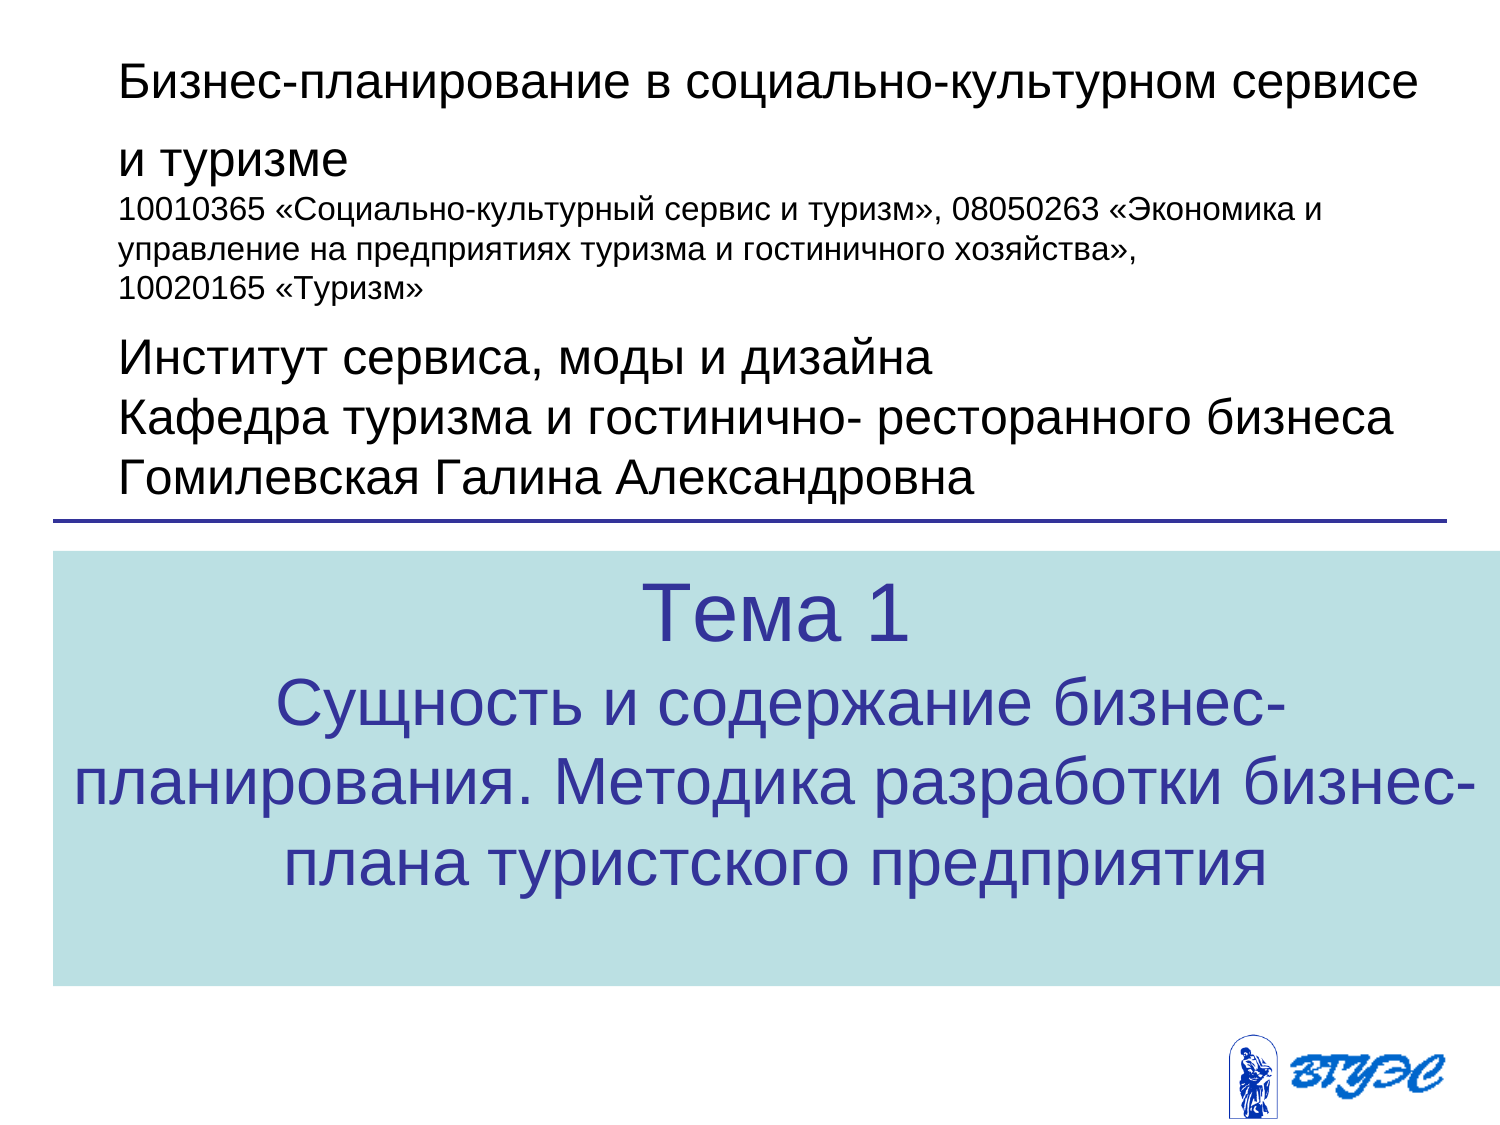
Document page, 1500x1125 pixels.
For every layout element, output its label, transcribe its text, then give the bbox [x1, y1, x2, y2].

picture [1228, 1034, 1278, 1119]
picture [1289, 1053, 1447, 1101]
text_box Тема 1 Сущность и содержание бизнес-планирования. Методика разработки бизнес-плана туристского предприятия [53, 550, 1500, 987]
text_box Бизнес-планирование в социально-культурном сервисе и туризме 10010365 «Социально-культурный сервис и туризм», 08050263 «Экономика и управление на предприятиях туризма и гостиничного хозяйства», 10020165 «Туризм» Институт сервиса, моды и дизайна Кафедра туризма и гостинично- ресторанного бизнеса Гомилевская Галина Александровна [117, 30, 1459, 386]
